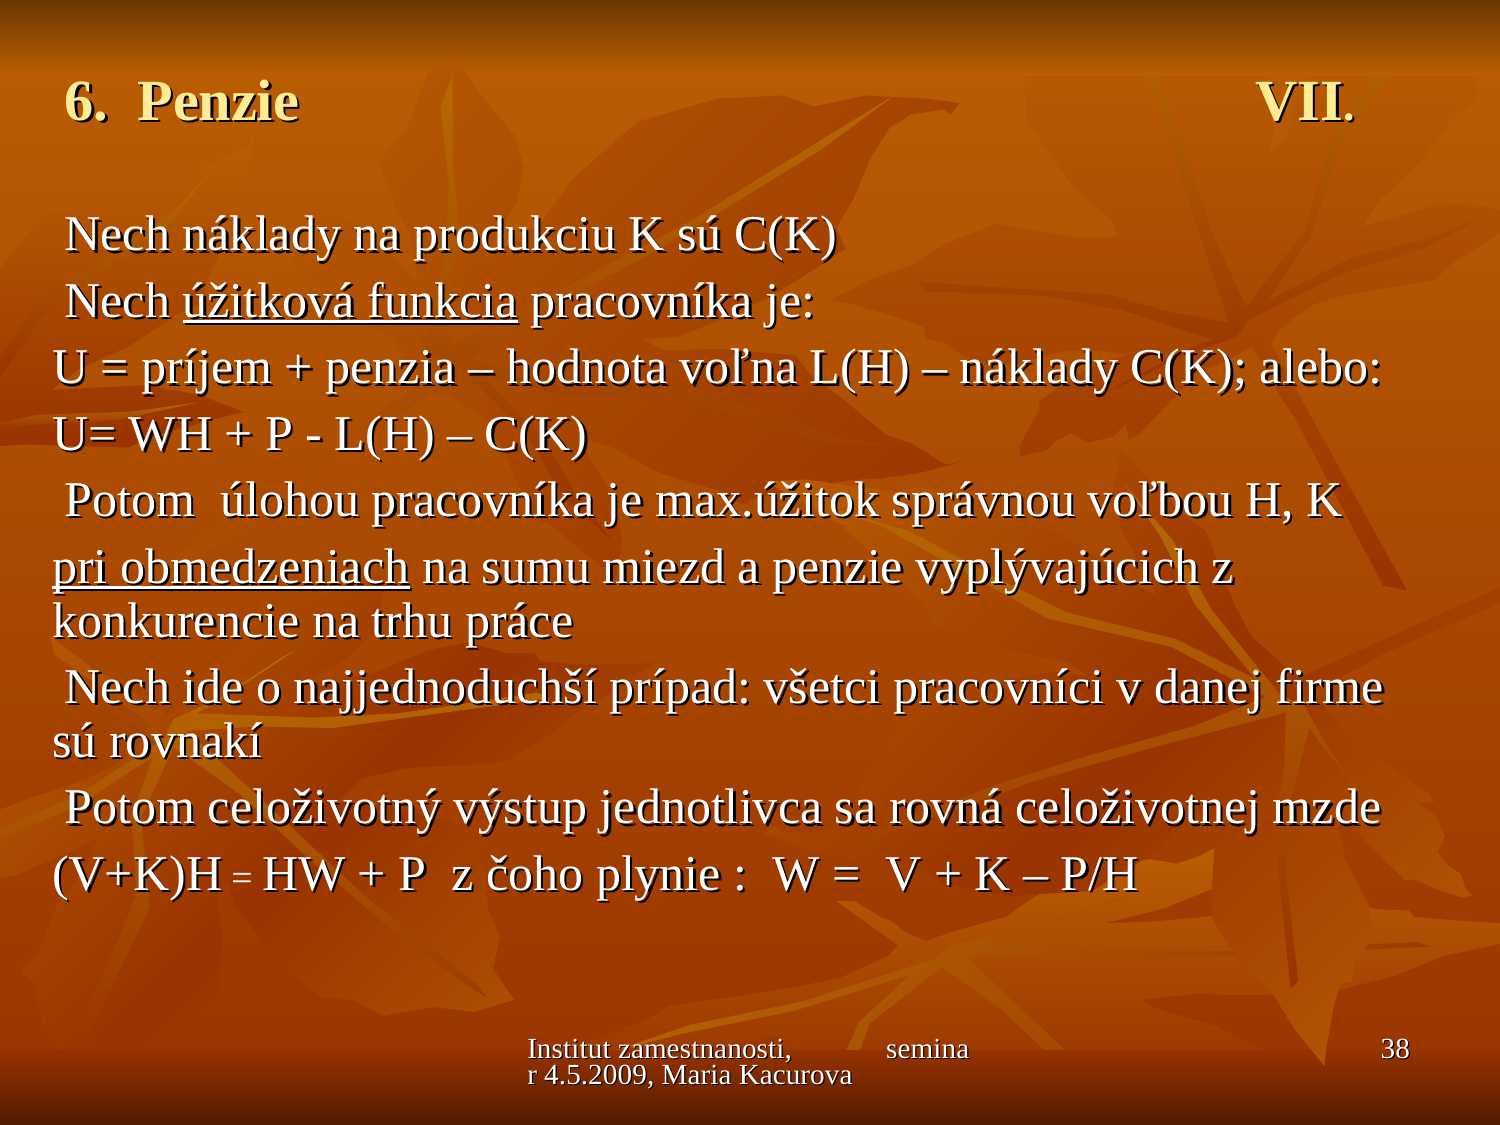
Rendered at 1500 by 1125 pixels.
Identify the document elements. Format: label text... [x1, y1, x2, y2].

title 6. Penzie VII. [49, 54, 1413, 221]
text_box Nech náklady na produkciu K sú C(K) Nech úžitková funkcia pracovníka je: U = príjem + penzia – hodnota voľna L(H) – náklady C(K); alebo: U= WH + P - L(H) – C(K) Potom úlohou pracovníka je max.úžitok správnou voľbou H, K pri obmedzeniach na sumu miezd a penzie vyplývajúcich z konkurencie na trhu práce Nech ide o najjednoduchší prípad: všetci pracovníci v danej firme sú rovnakí Potom celoživotný výstup jednotlivca sa rovná celoživotnej mzde (V+K)H = HW + P z čoho plynie : W = V + K – P/H [37, 200, 1401, 976]
list [49, 249, 1425, 1001]
